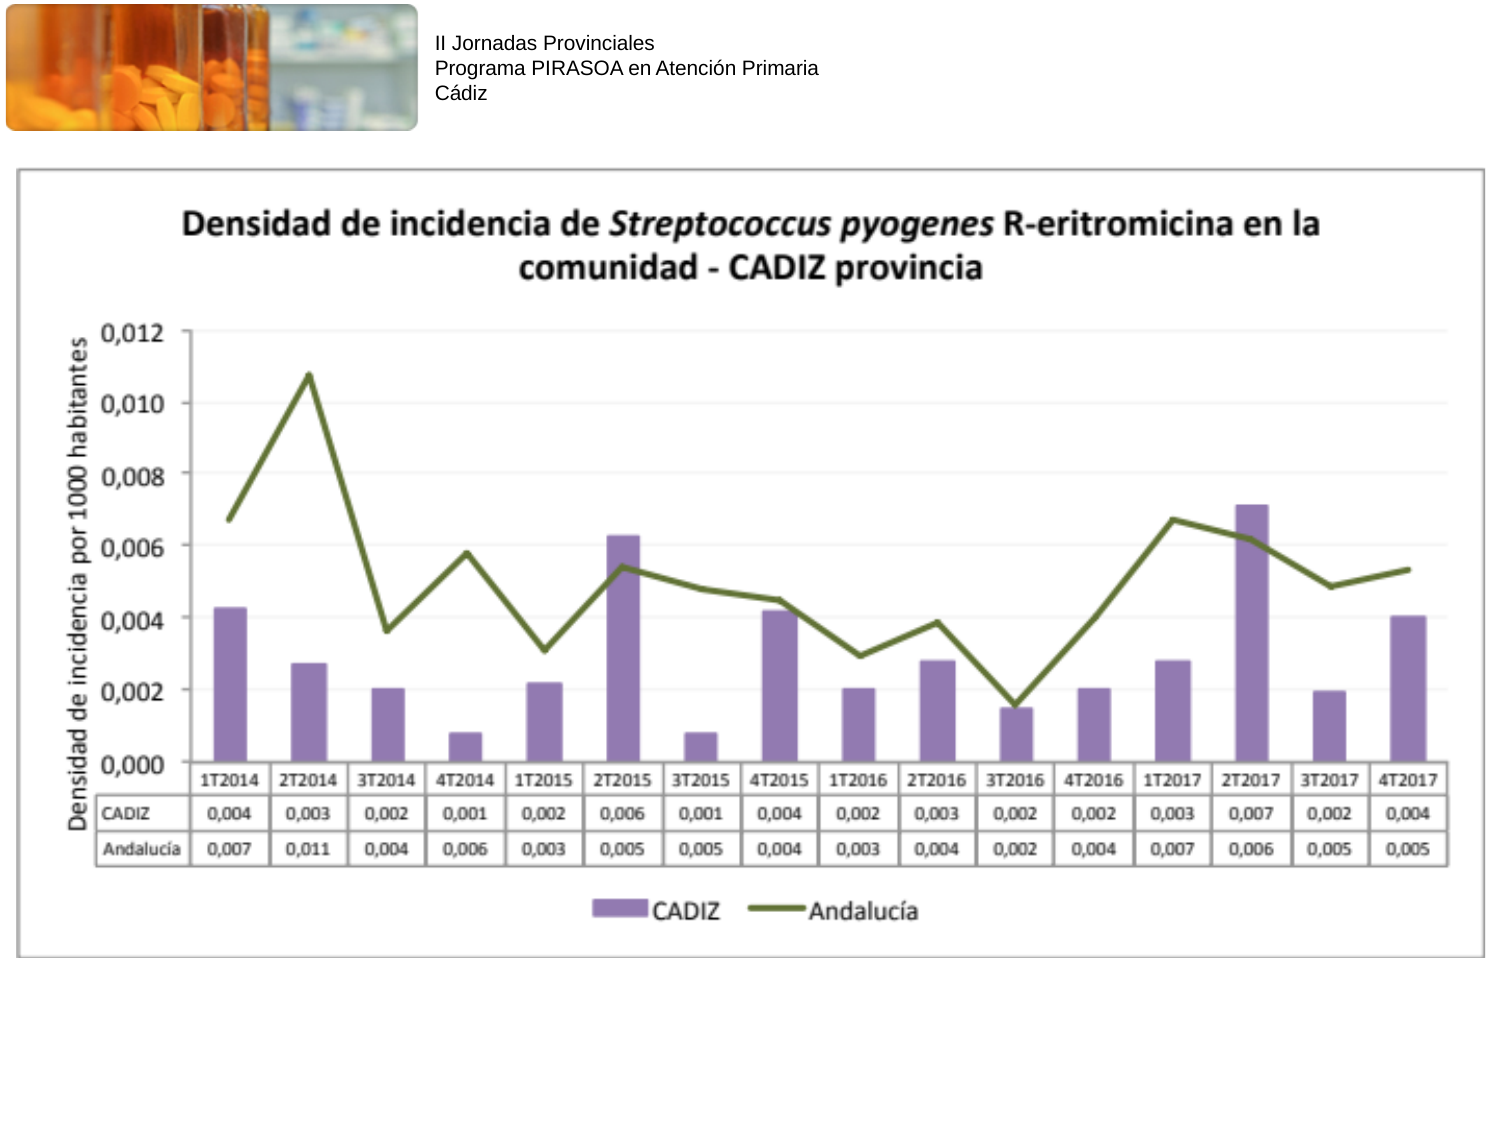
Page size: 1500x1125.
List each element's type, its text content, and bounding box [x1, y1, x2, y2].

picture [15, 167, 1486, 958]
picture [5, 4, 420, 131]
text_box II Jornadas Provinciales Programa PIRASOA en Atención Primaria Cádiz [420, 22, 882, 112]
